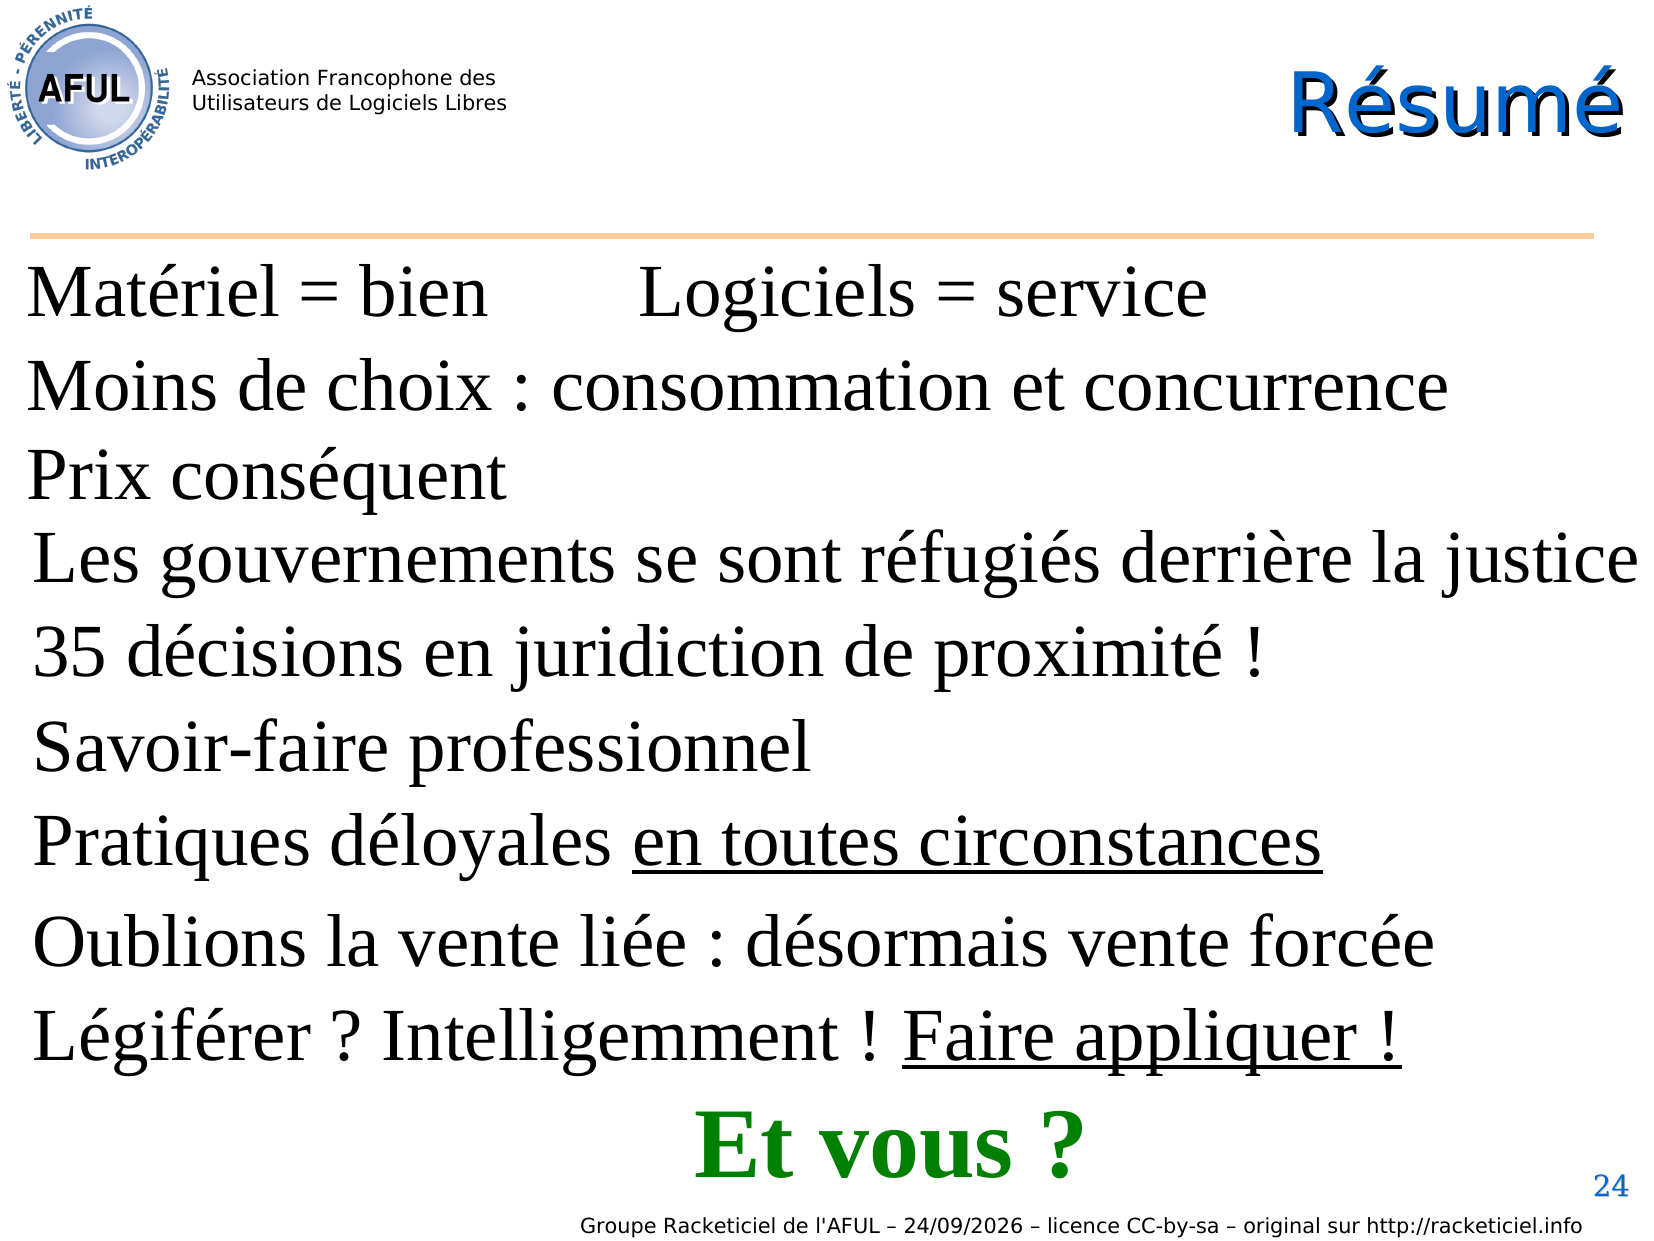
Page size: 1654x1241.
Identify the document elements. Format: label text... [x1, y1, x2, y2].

text_box Les gouvernements se sont réfugiés derrière la justice [17, 507, 1654, 614]
text_box Prix conséquent [11, 425, 523, 531]
picture [0, 0, 178, 178]
text_box Moins de choix : consommation et concurrence [11, 336, 1466, 443]
text_box Oublions la vente liée : désormais vente forcée [17, 891, 1453, 998]
text_box 35 décisions en juridiction de proximité ! [17, 602, 1284, 709]
text_box Savoir-faire professionnel [17, 696, 829, 803]
text_box Et vous ? [679, 1080, 1104, 1226]
title Résumé [501, 7, 1625, 200]
text_box Matériel = bien Logiciels = service [11, 242, 1225, 348]
text_box Pratiques déloyales en toutes circonstances [17, 791, 1338, 891]
text_box Légiférer ? Intelligemment ! Faire appliquer ! [17, 986, 1417, 1092]
